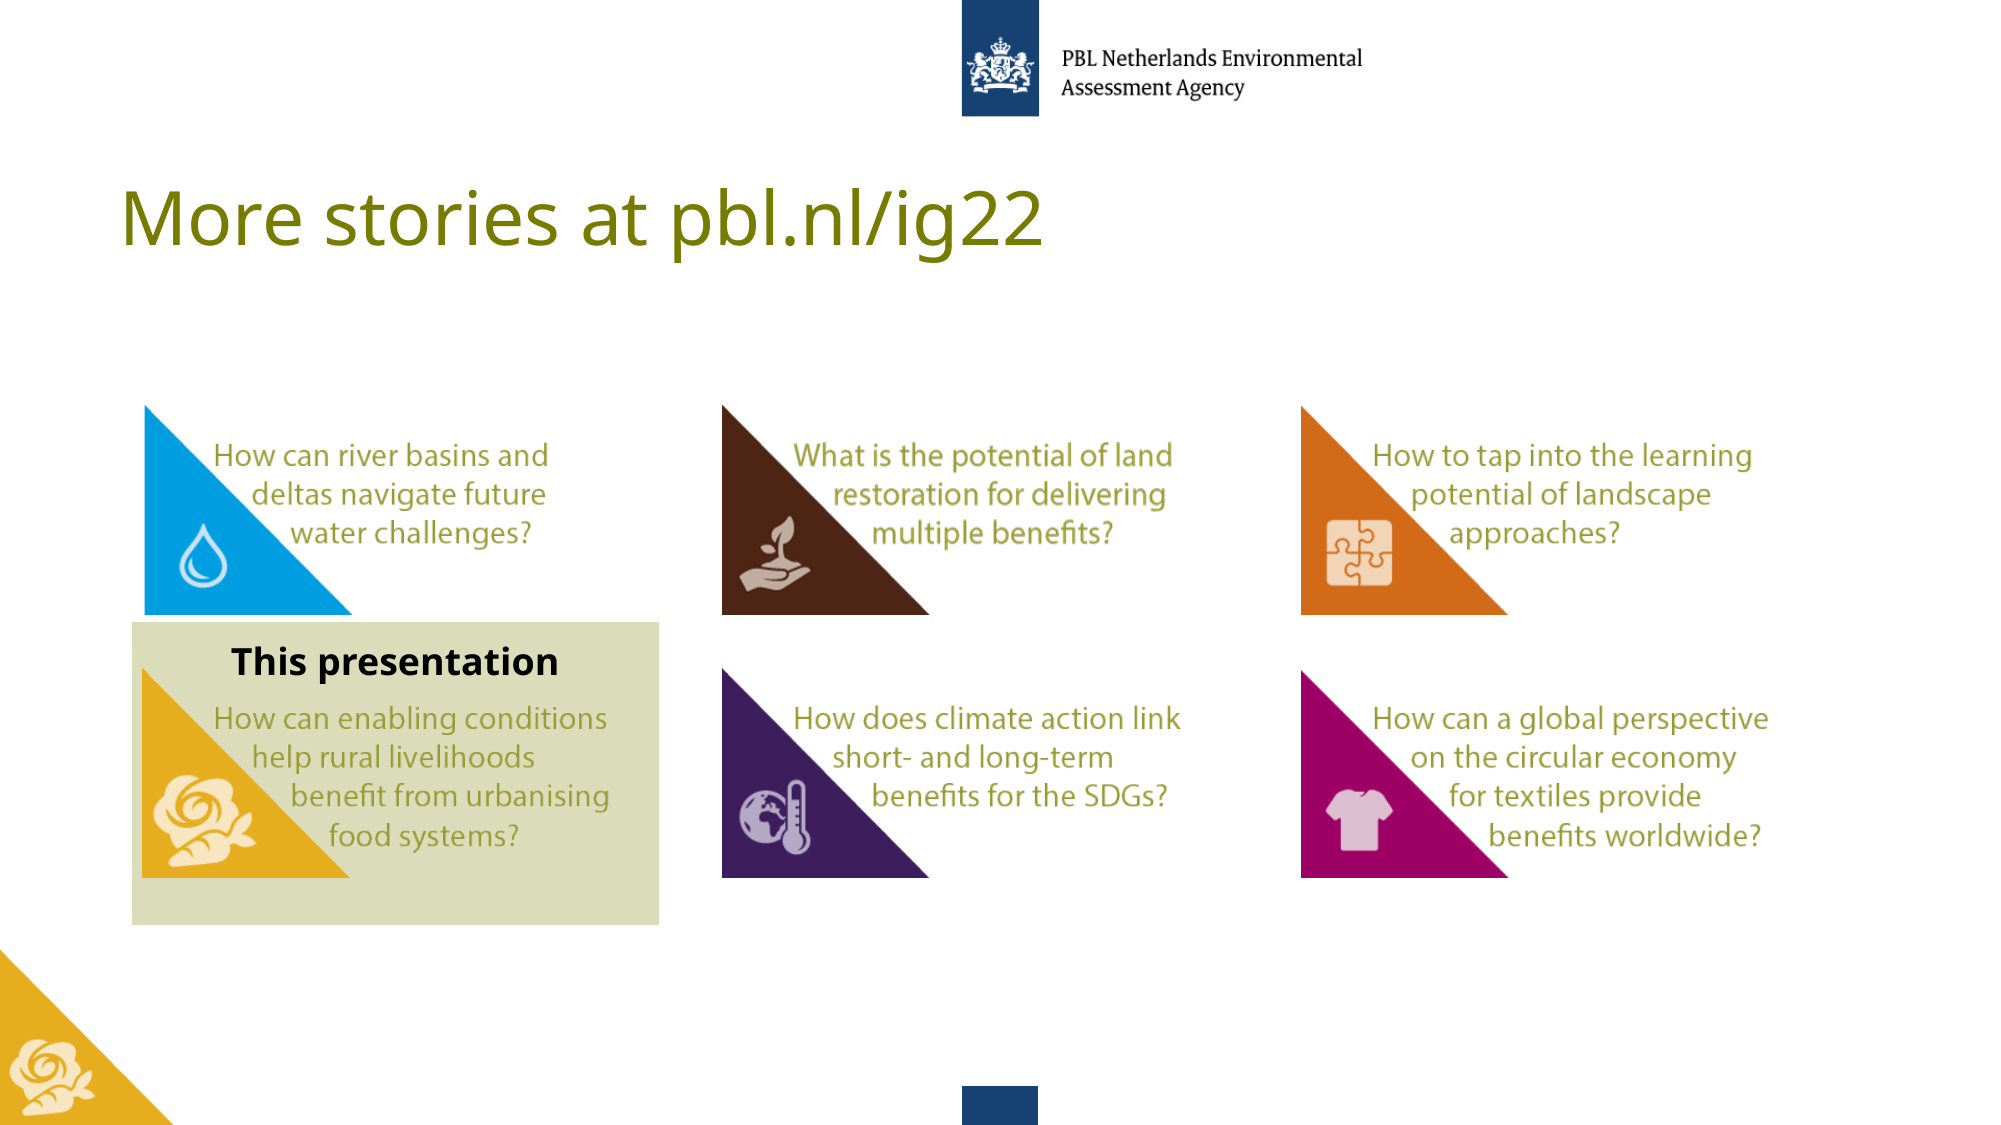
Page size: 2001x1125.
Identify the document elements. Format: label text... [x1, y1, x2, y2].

picture [1301, 405, 1808, 615]
picture [142, 668, 649, 878]
text_box [132, 622, 659, 925]
picture [142, 405, 649, 615]
picture [722, 405, 1228, 615]
picture [722, 668, 1228, 878]
text_box This presentation [187, 630, 604, 668]
title More stories at pbl.nl/ig22 [104, 172, 1897, 329]
picture [1301, 668, 1808, 878]
picture [180, 524, 227, 588]
